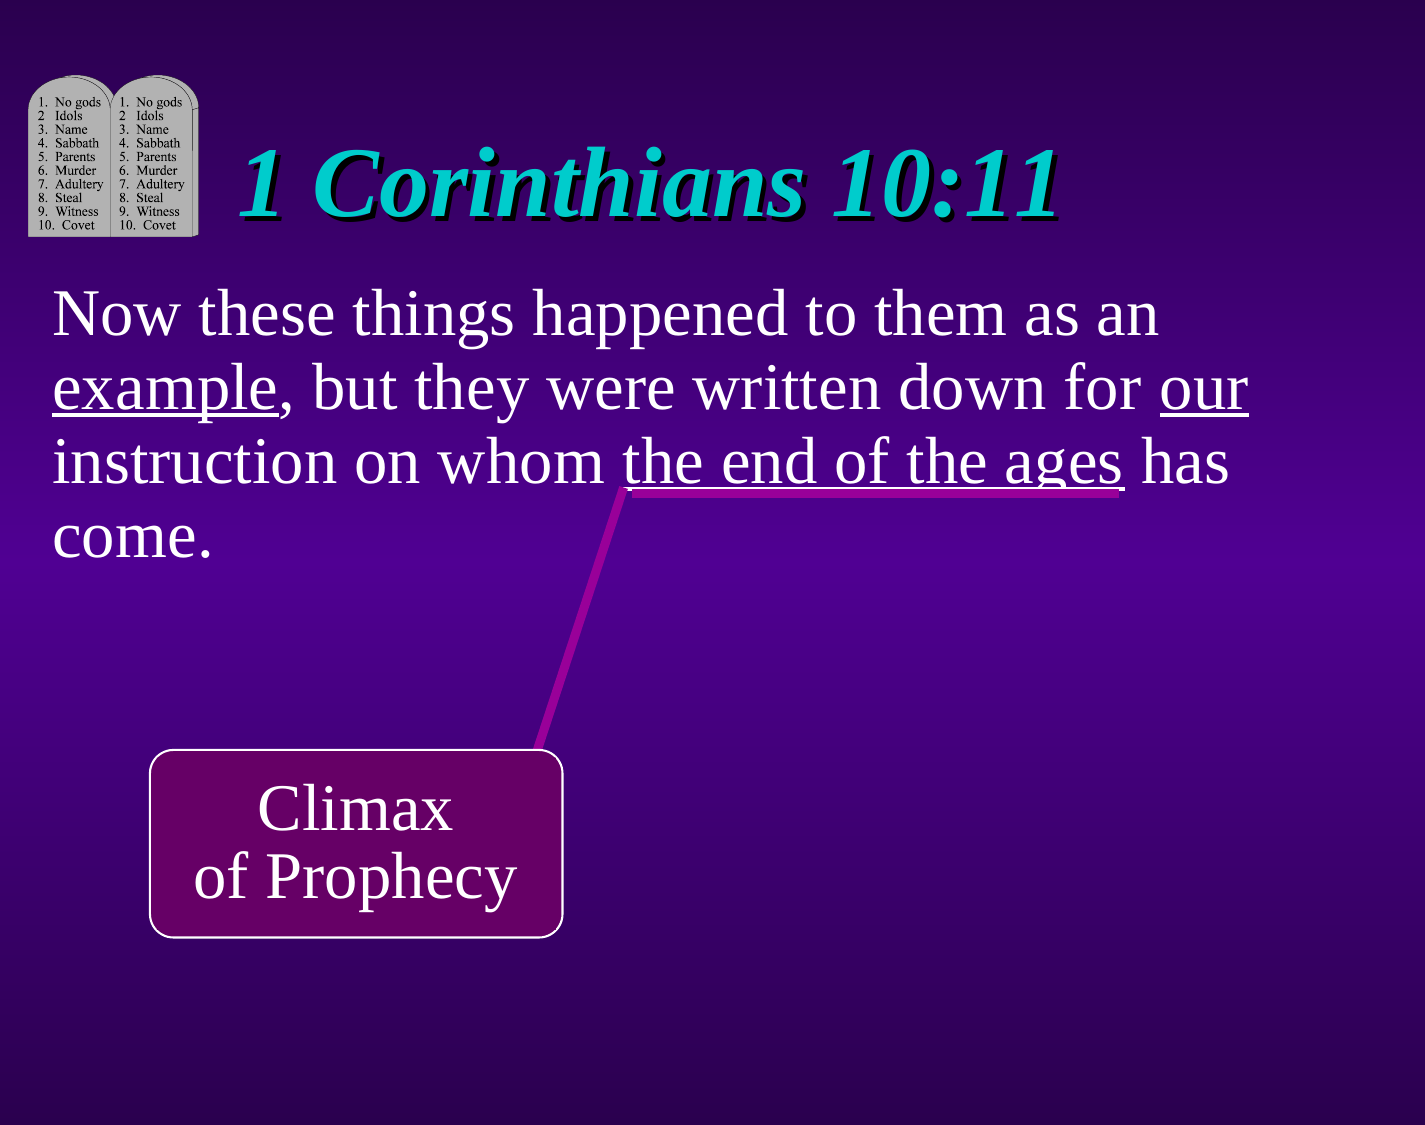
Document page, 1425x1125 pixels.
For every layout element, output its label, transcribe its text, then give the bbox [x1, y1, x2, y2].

title 1 Corinthians 10:11 [237, 55, 1319, 268]
text_box [149, 749, 563, 938]
text_box Now these things happened to them as an example, but they were written down for our instruction on whom the end of the ages has come. [37, 268, 1388, 756]
text_box Climax of Prophecy [156, 757, 556, 930]
